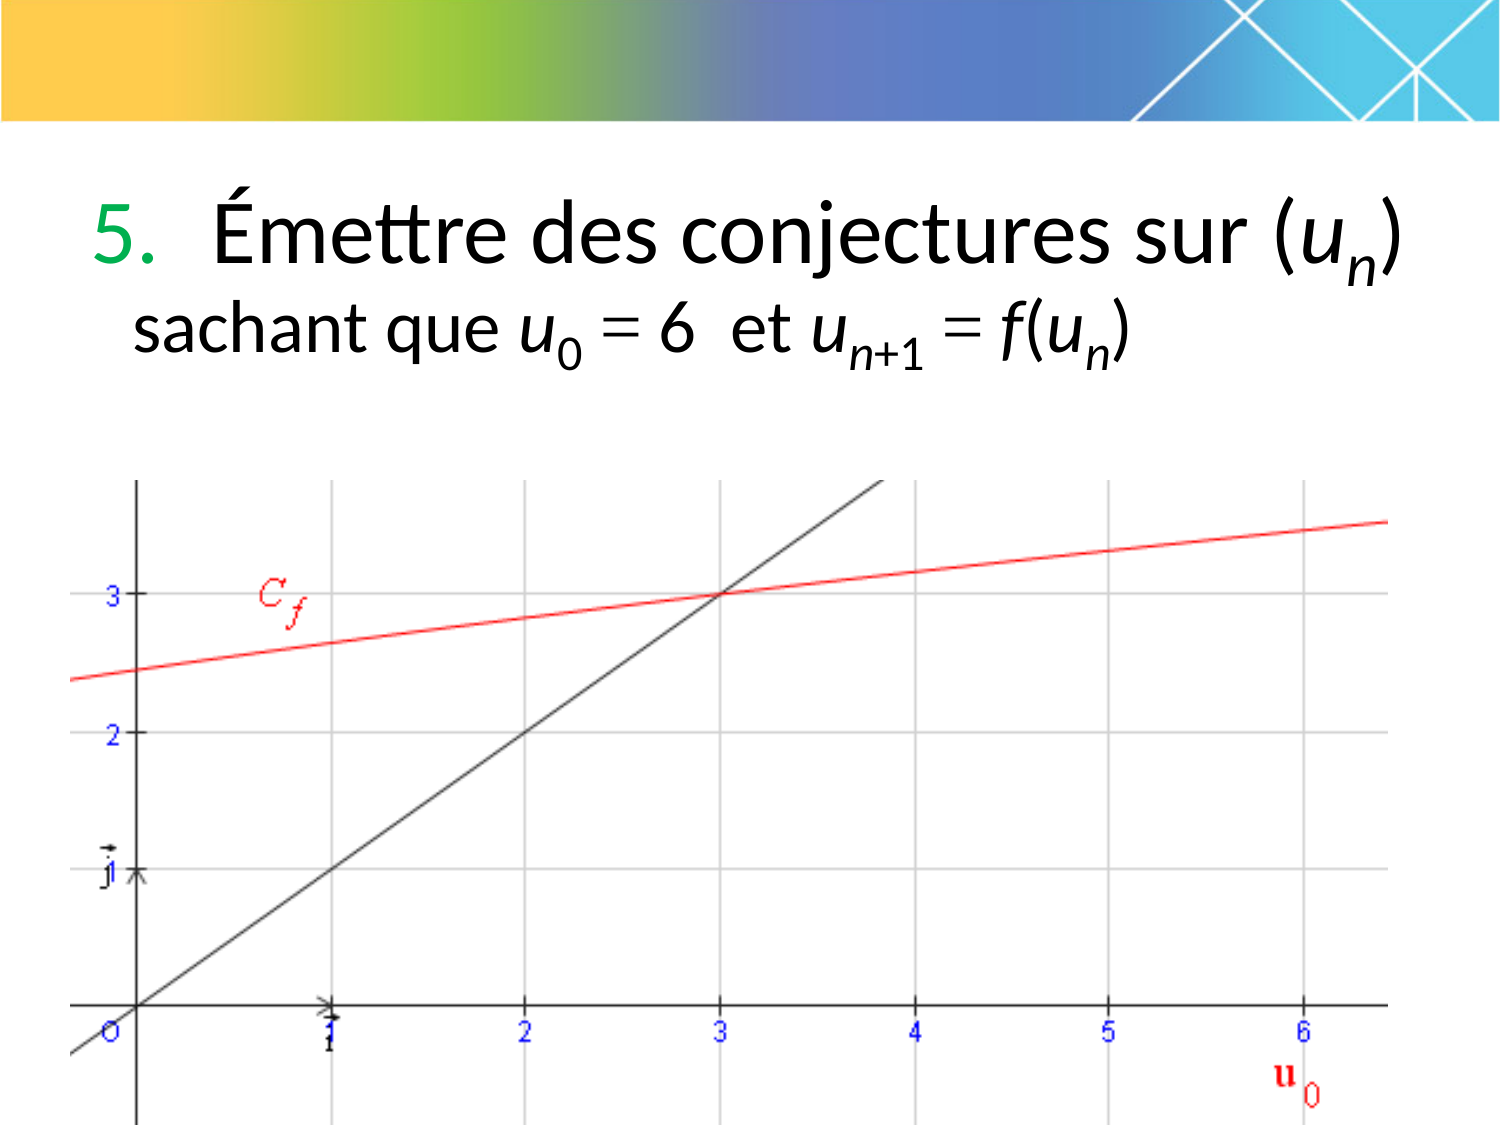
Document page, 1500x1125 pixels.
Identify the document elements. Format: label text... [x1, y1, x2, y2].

picture [70, 480, 1388, 1125]
picture [0, 0, 1500, 123]
title Émettre des conjectures sur (un) [75, 164, 1500, 305]
text_box sachant que u0 = 6 et un+1 = f(un) [117, 269, 1330, 389]
